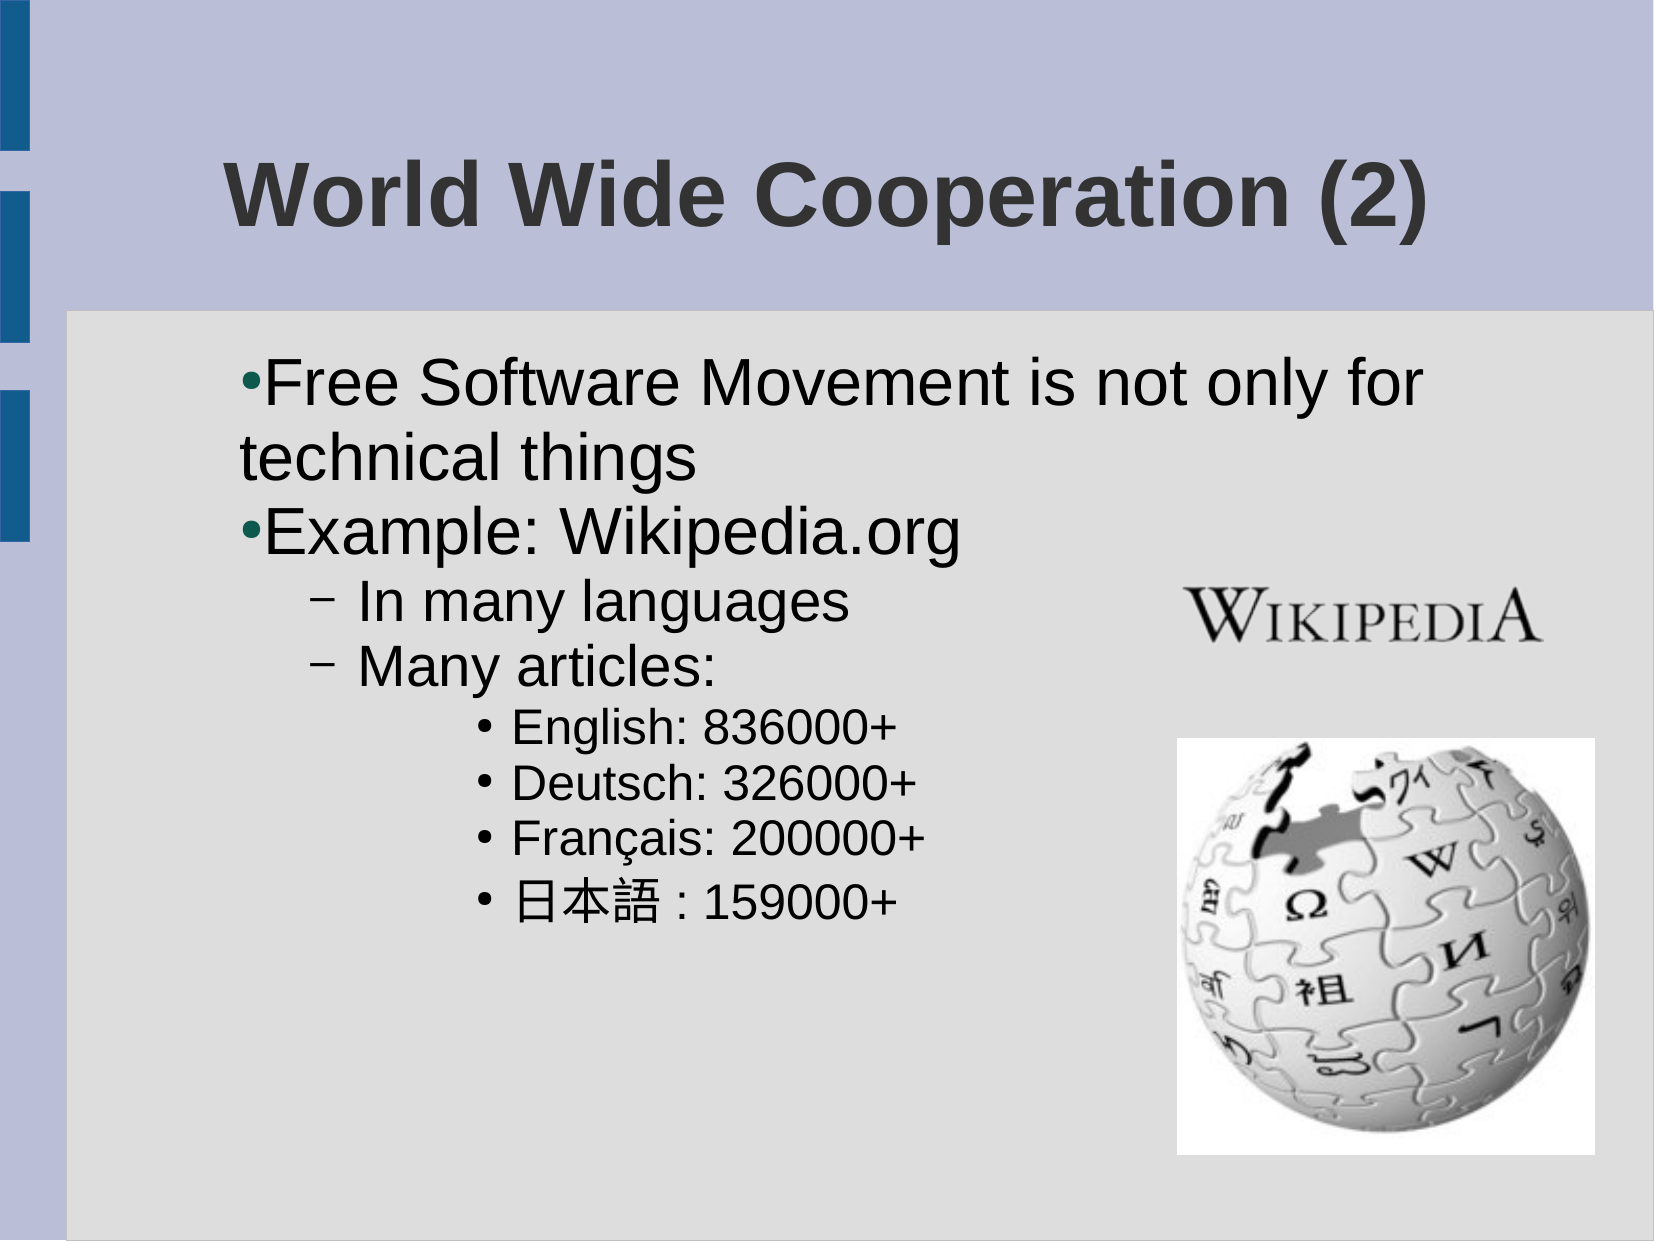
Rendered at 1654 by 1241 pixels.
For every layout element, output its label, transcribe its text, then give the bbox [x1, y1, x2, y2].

title World Wide Cooperation (2) [121, 91, 1534, 299]
picture [1177, 738, 1595, 1155]
picture [1181, 560, 1544, 666]
list Free Software Movement is not only for technical things Example: Wikipedia.org In many languages Many articles: English: 836000+ Deutsch: 326000+ Français: 200000+ 日本語: 159000+ [121, 344, 1534, 1127]
